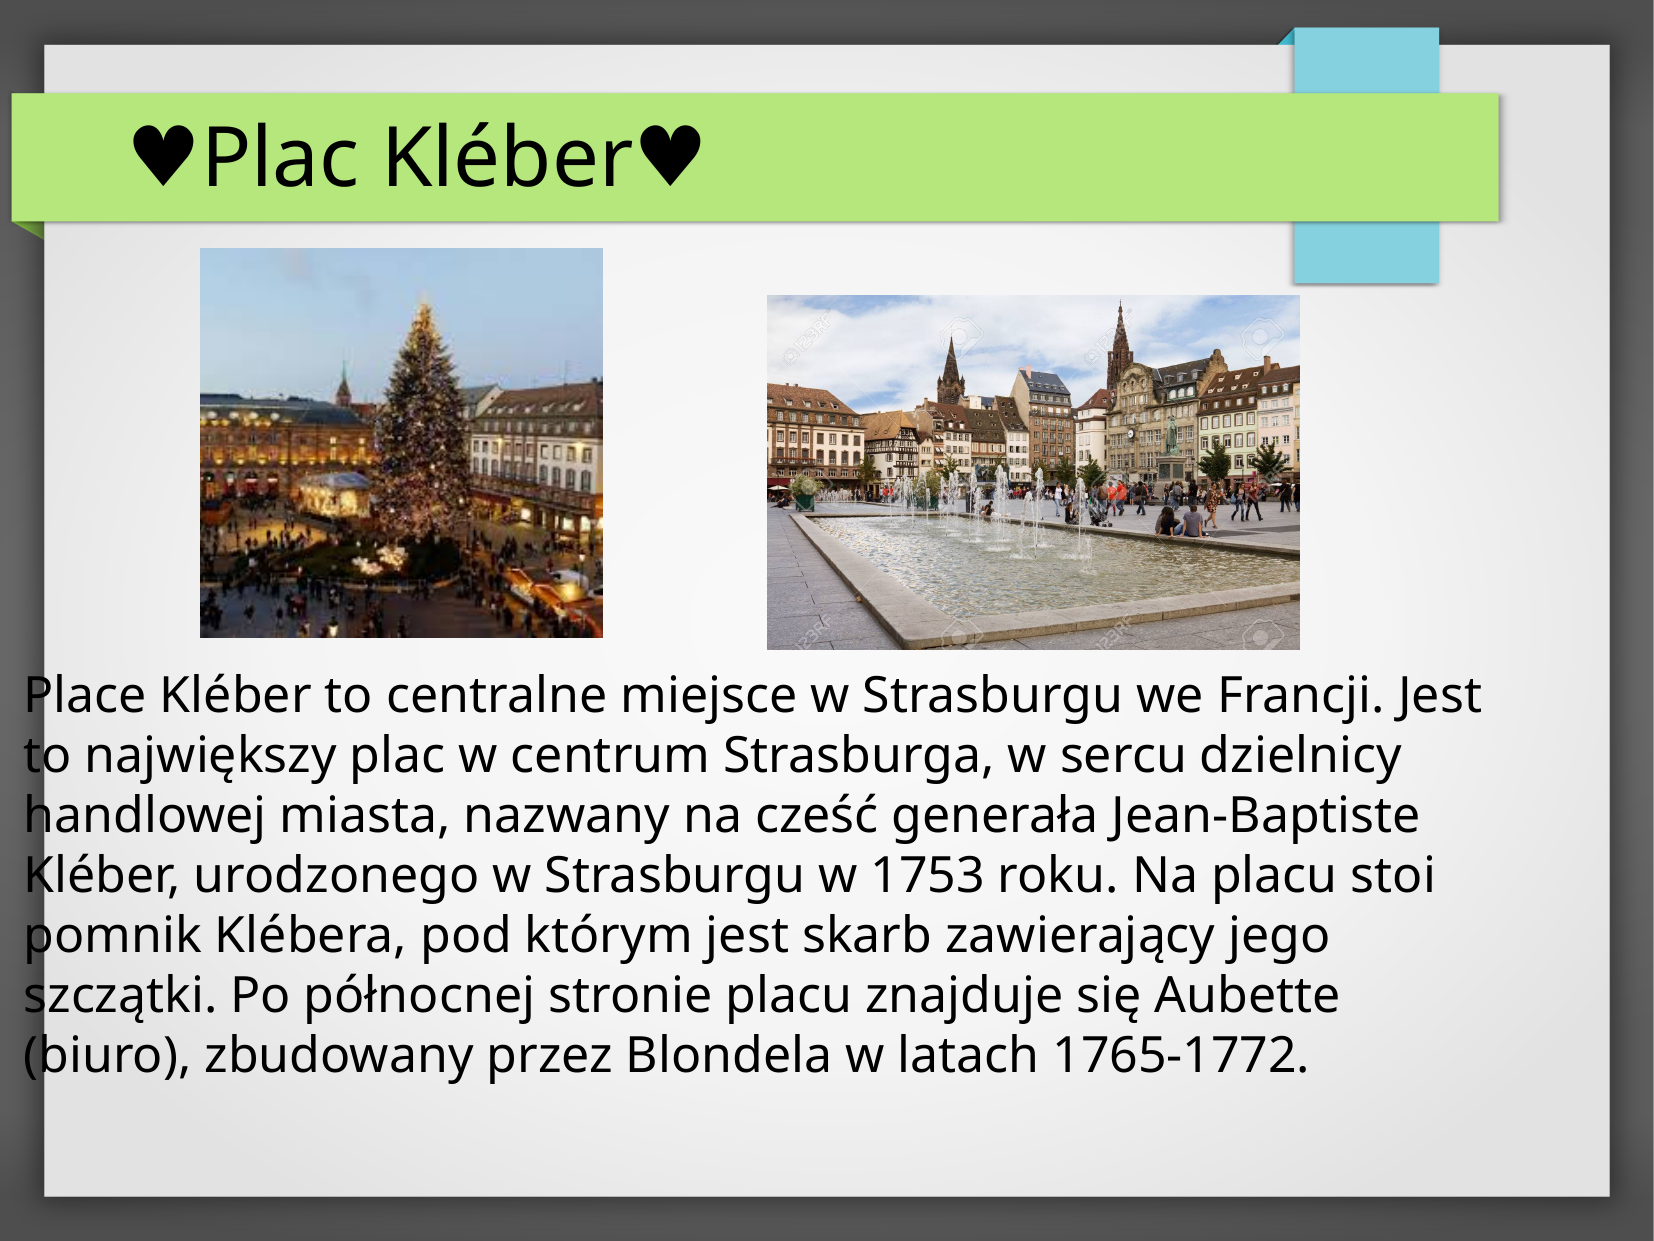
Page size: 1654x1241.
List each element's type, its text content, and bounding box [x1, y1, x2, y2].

list Place Kléber to centralne miejsce w Strasburgu we Francji. Jest to największy plac w centrum Strasburga, w sercu dzielnicy handlowej miasta, nazwany na cześć generała Jean-Baptiste Kléber, urodzonego w Strasburgu w 1753 roku. Na placu stoi pomnik Klébera, pod którym jest skarb zawierający jego szczątki. Po północnej stronie placu znajduje się Aubette (biuro), zbudowany przez Blondela w latach 1765-1772. [23, 662, 1512, 1241]
title ♥Plac Kléber♥ [82, 81, 1264, 227]
picture [767, 295, 1300, 650]
picture [200, 248, 603, 638]
